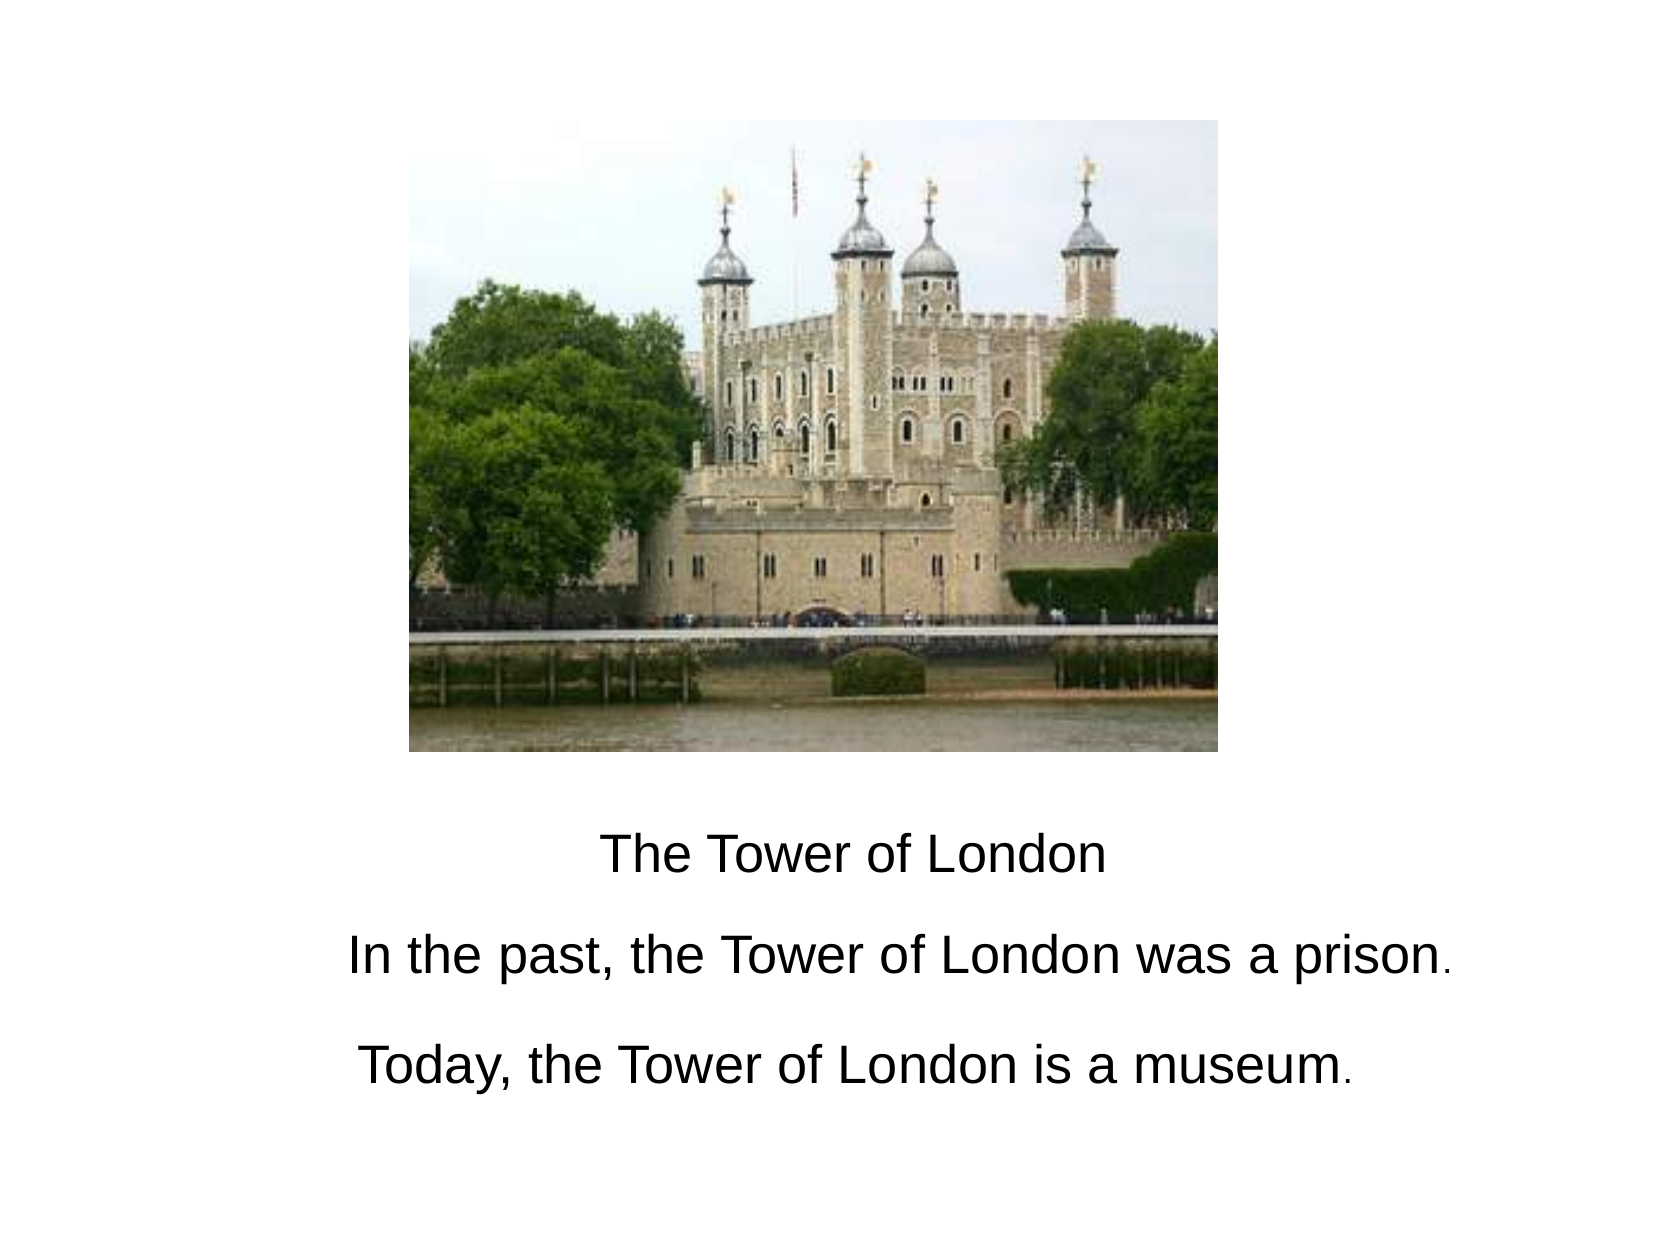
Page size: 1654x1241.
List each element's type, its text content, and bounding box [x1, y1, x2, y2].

text_box In the past, the Tower of London was a prison. [332, 916, 1468, 993]
text_box The Tower of London [584, 816, 1124, 892]
text_box Today, the Tower of London is a museum. [342, 1027, 1418, 1176]
picture [409, 120, 1218, 752]
